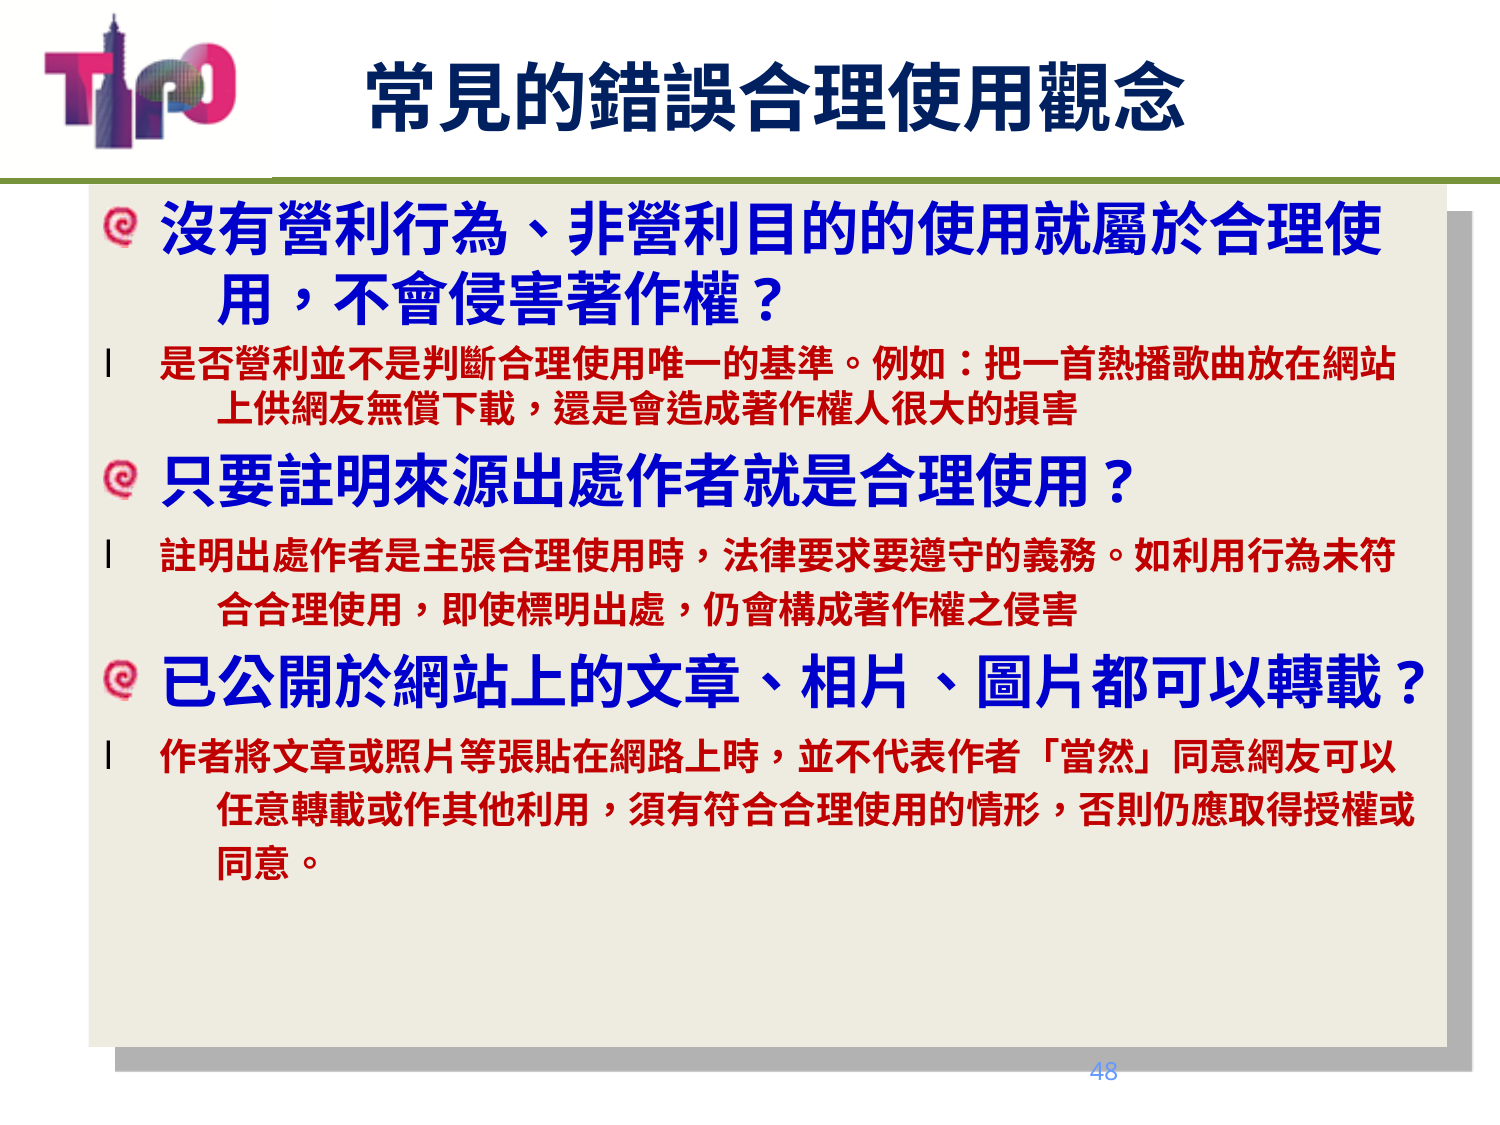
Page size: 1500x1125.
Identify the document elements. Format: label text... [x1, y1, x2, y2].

title 常見的錯誤合理使用觀念 [100, 42, 1451, 188]
list 沒有營利行為、非營利目的的使用就屬於合理使用，不會侵害著作權? 是否營利並不是判斷合理使用唯一的基準。例如：把一首熱播歌曲放在網站上供網友無償下載，還是會造成著作權人很大的損害 只要註明來源出處作者就是合理使用? 註明出處作者是主張合理使用時，法律要求要遵守的義務。如利用行為未符合合理使用，即使標明出處，仍會構成著作權之侵害 已公開於網站上的文章、相片、圖片都可以轉載? 作者將文章或照片等張貼在網路上時，並不代表作者「當然」同意網友可以任意轉載或作其他利用，須有符合合理使用的情形，否則仍應取得授權或同意。 [88, 184, 1447, 1047]
text_box 48 [1074, 1042, 1426, 1103]
